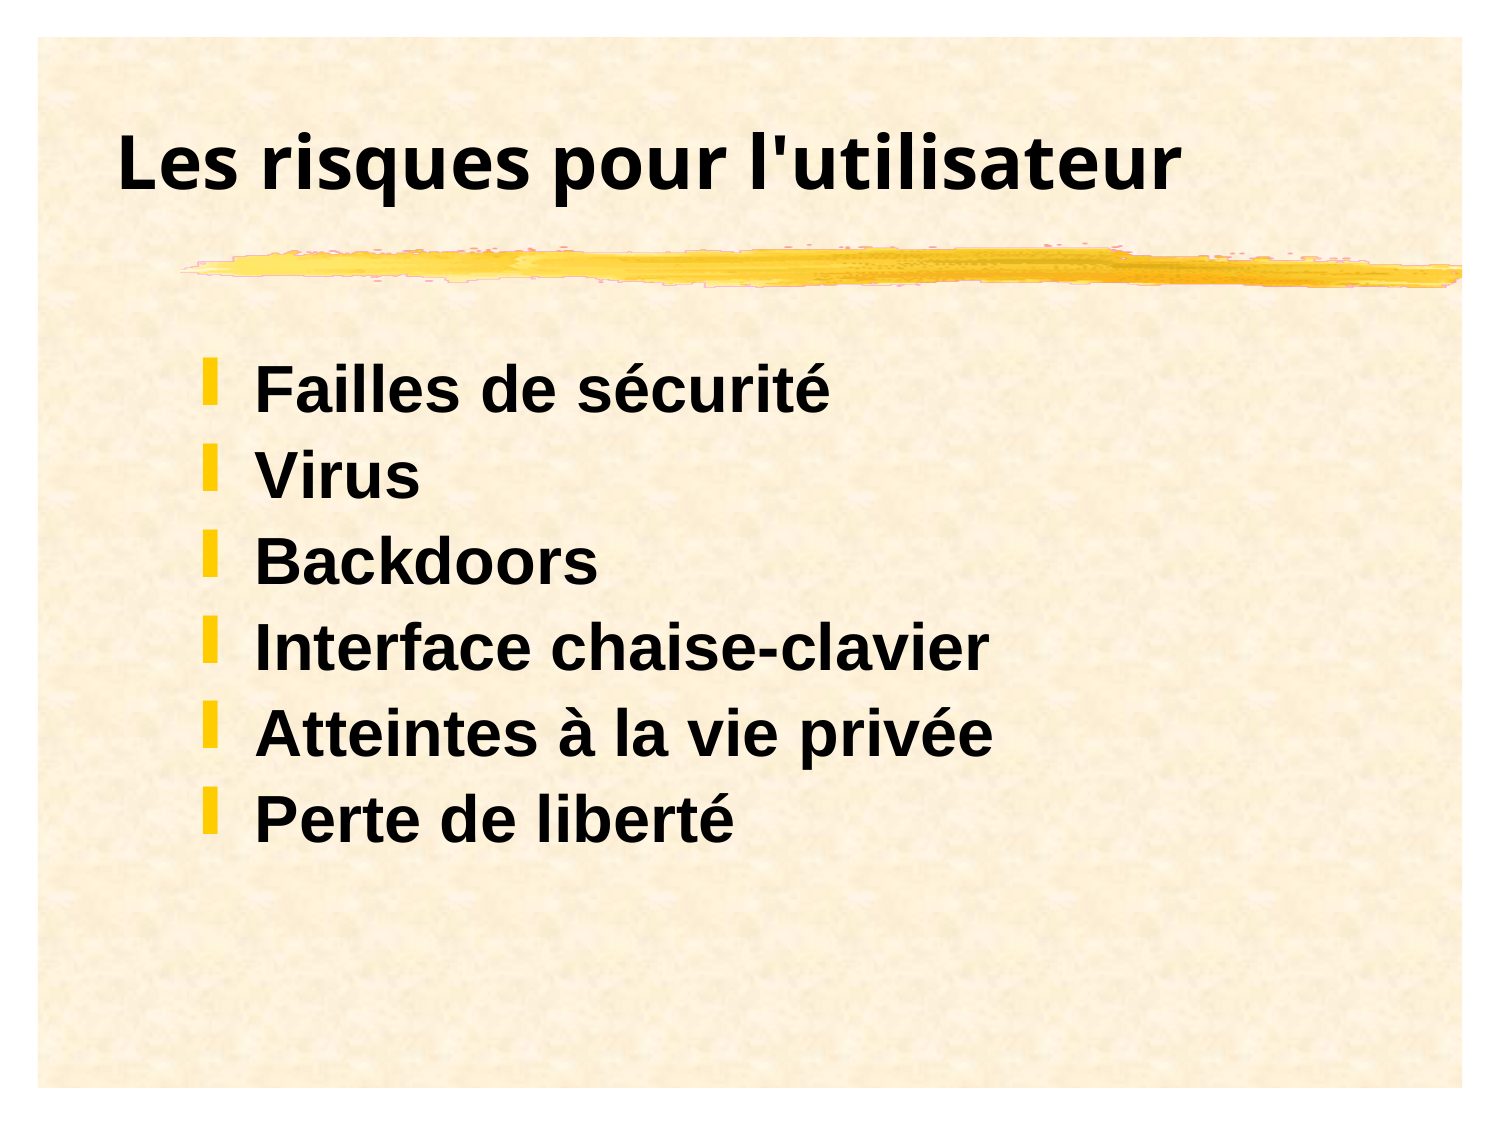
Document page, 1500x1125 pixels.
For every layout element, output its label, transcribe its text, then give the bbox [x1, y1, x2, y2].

list Failles de sécurité Virus Backdoors Interface chaise-clavier Atteintes à la vie privée Perte de liberté [169, 344, 1463, 981]
picture [37, 37, 1463, 1088]
title Les risques pour l'utilisateur [101, 72, 1312, 248]
